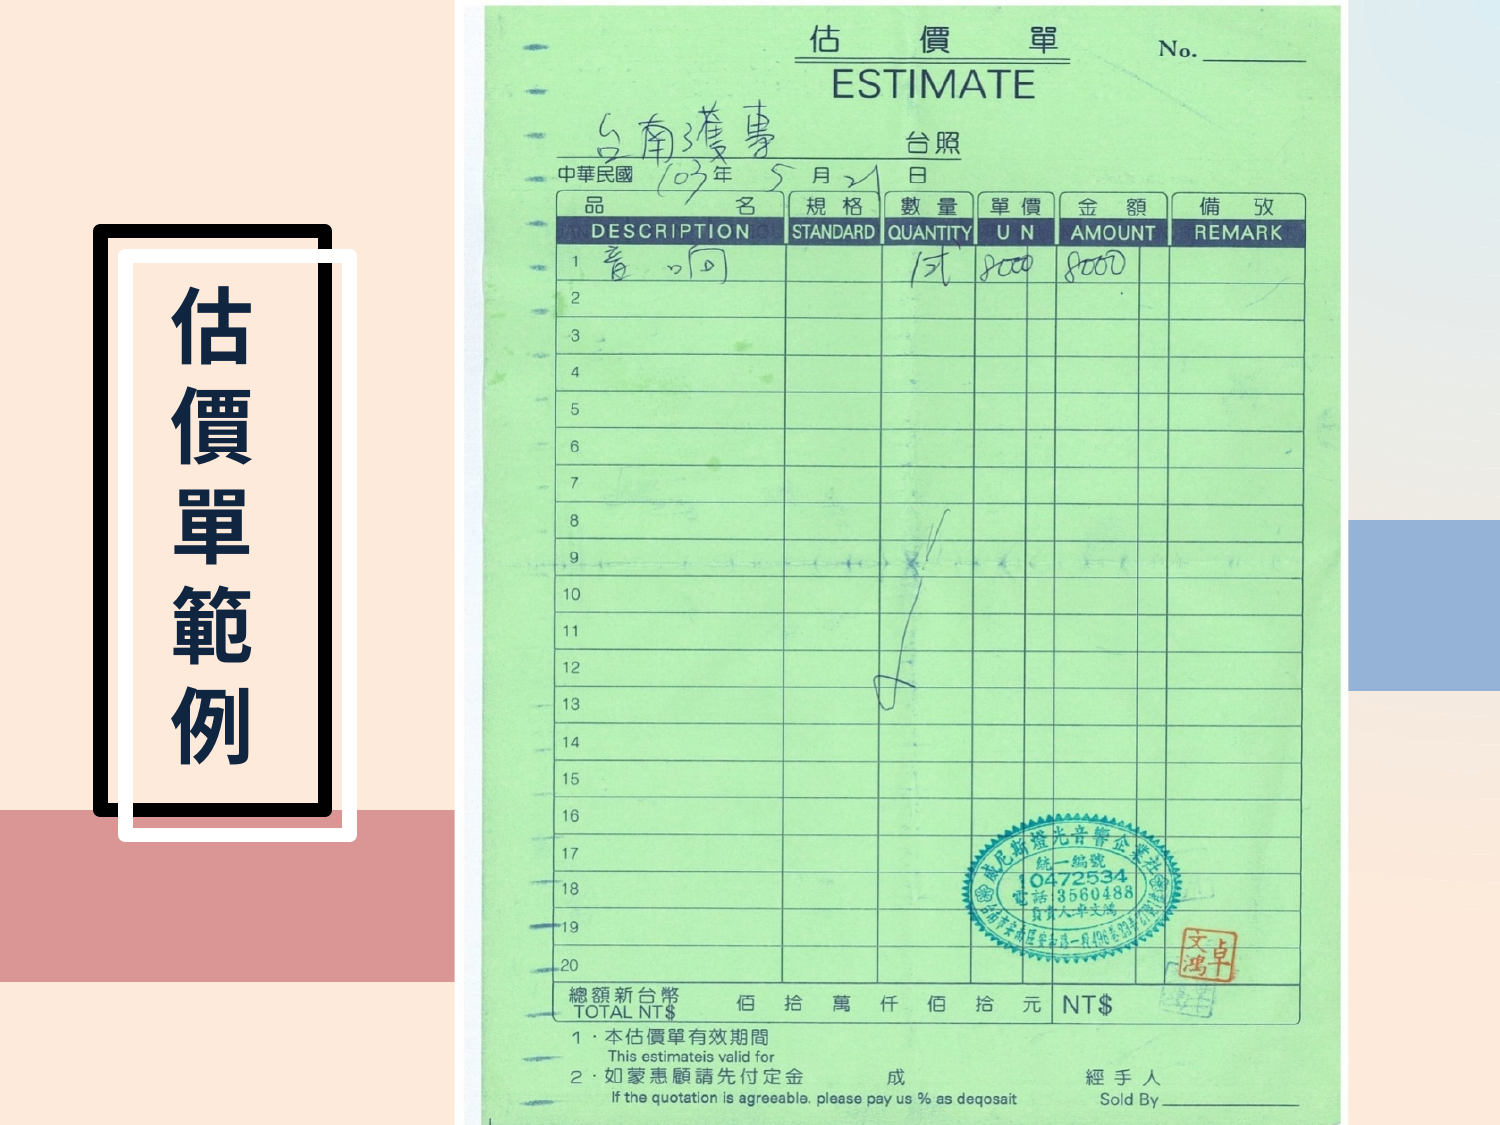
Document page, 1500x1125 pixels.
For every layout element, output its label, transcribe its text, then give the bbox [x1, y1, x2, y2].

text_box 估 價 單 範 例 [155, 267, 269, 782]
text_box [0, 810, 454, 982]
picture [454, 0, 1349, 1125]
text_box [133, 810, 342, 828]
text_box [1349, 520, 1500, 691]
